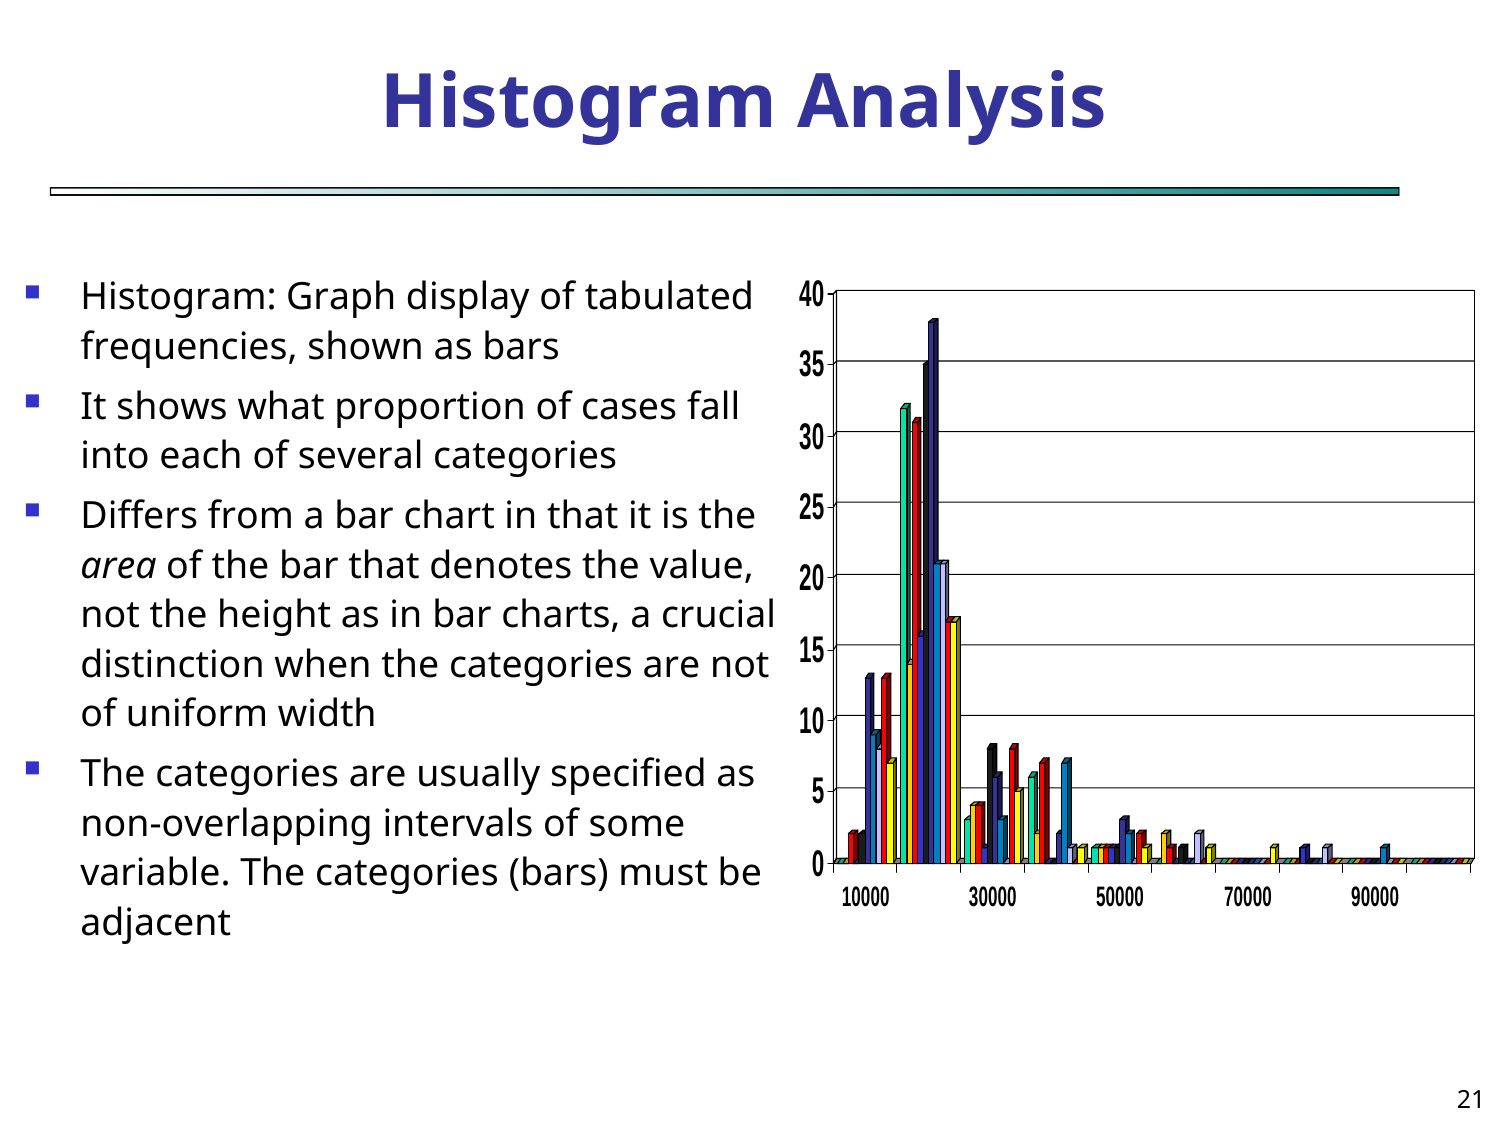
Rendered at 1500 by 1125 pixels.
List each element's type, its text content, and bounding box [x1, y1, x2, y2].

list Histogram: Graph display of tabulated frequencies, shown as bars It shows what proportion of cases fall into each of several categories Differs from a bar chart in that it is the area of the bar that denotes the value, not the height as in bar charts, a crucial distinction when the categories are not of uniform width The categories are usually specified as non-overlapping intervals of some variable. The categories (bars) must be adjacent [9, 260, 805, 1111]
title Histogram Analysis [24, 44, 1463, 150]
text_box <number> [1187, 1062, 1500, 1125]
text_box [750, 237, 1500, 951]
